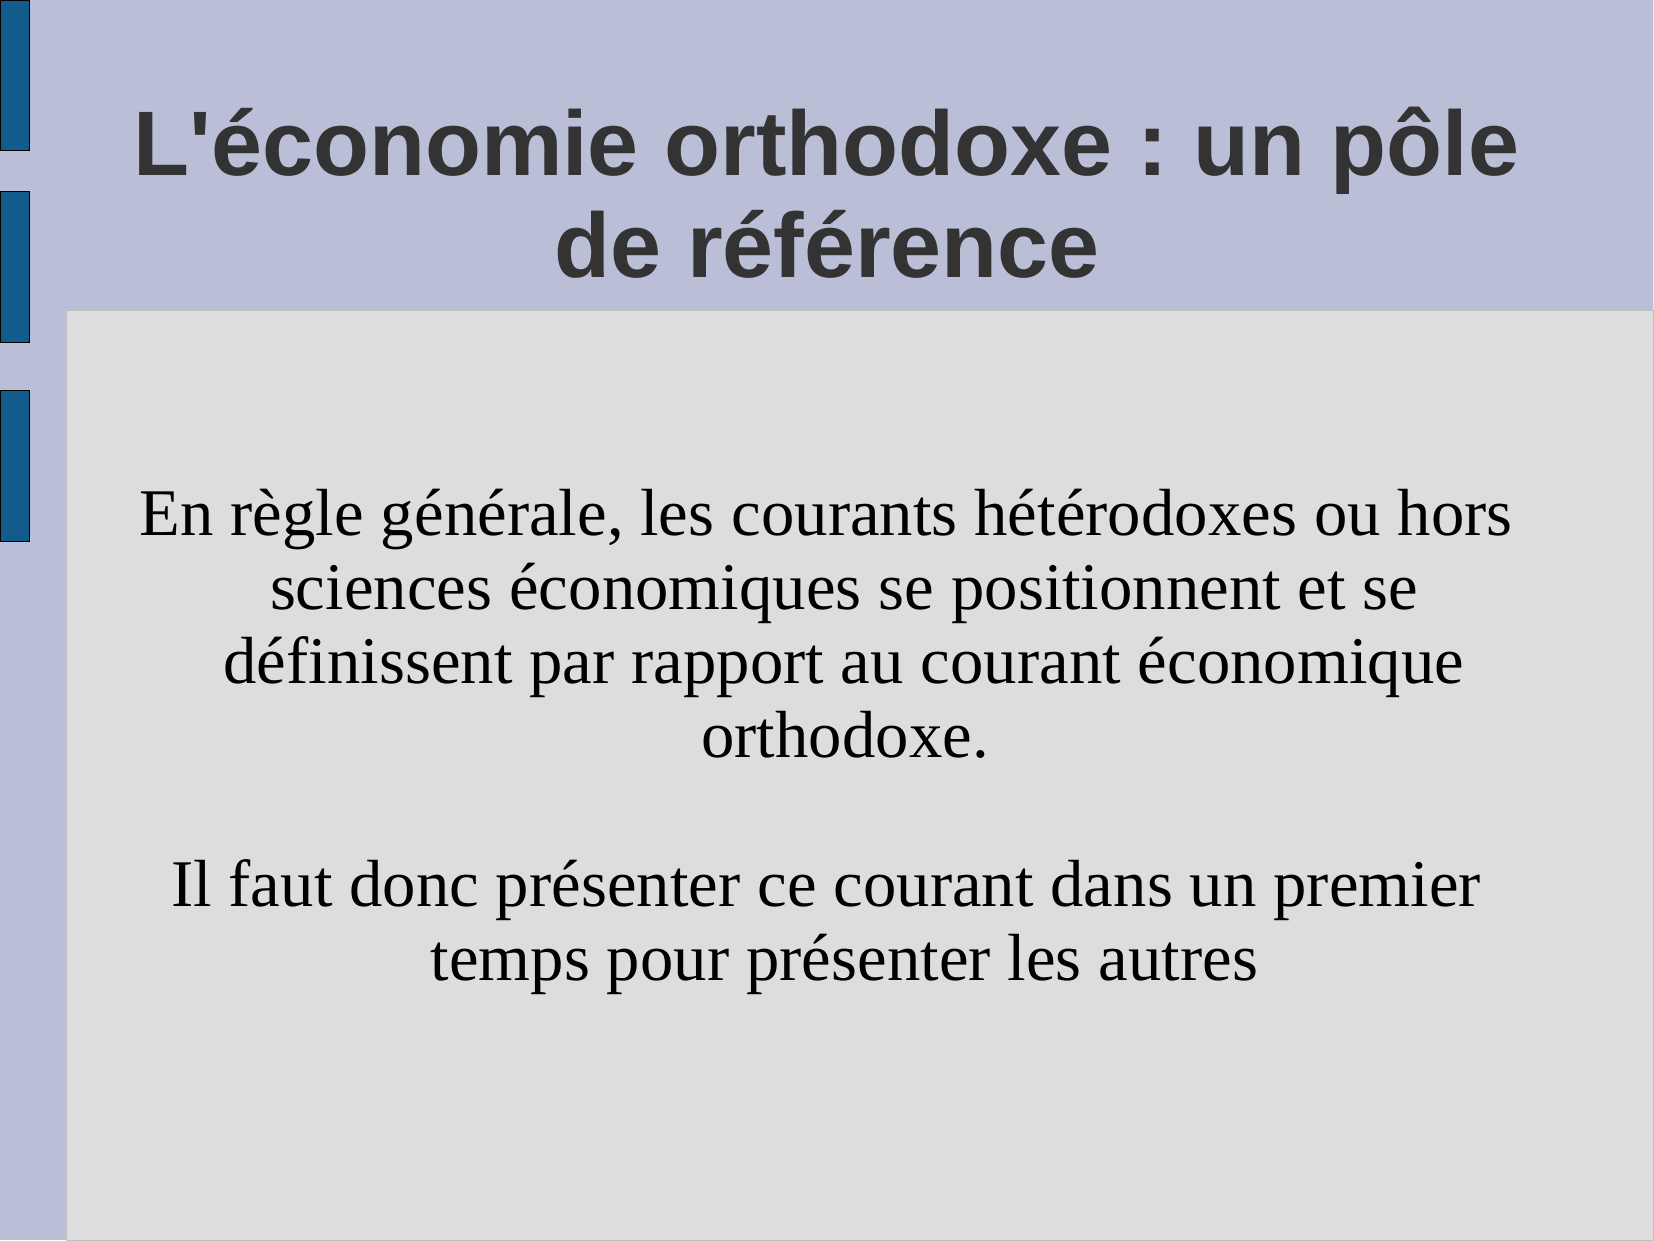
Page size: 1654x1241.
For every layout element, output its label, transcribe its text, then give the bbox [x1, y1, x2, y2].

subtitle En règle générale, les courants hétérodoxes ou hors sciences économiques se positionnent et se définissent par rapport au courant économique orthodoxe. Il faut donc présenter ce courant dans un premier temps pour présenter les autres [121, 352, 1534, 1119]
title L'économie orthodoxe : un pôle de référence [121, 92, 1534, 298]
